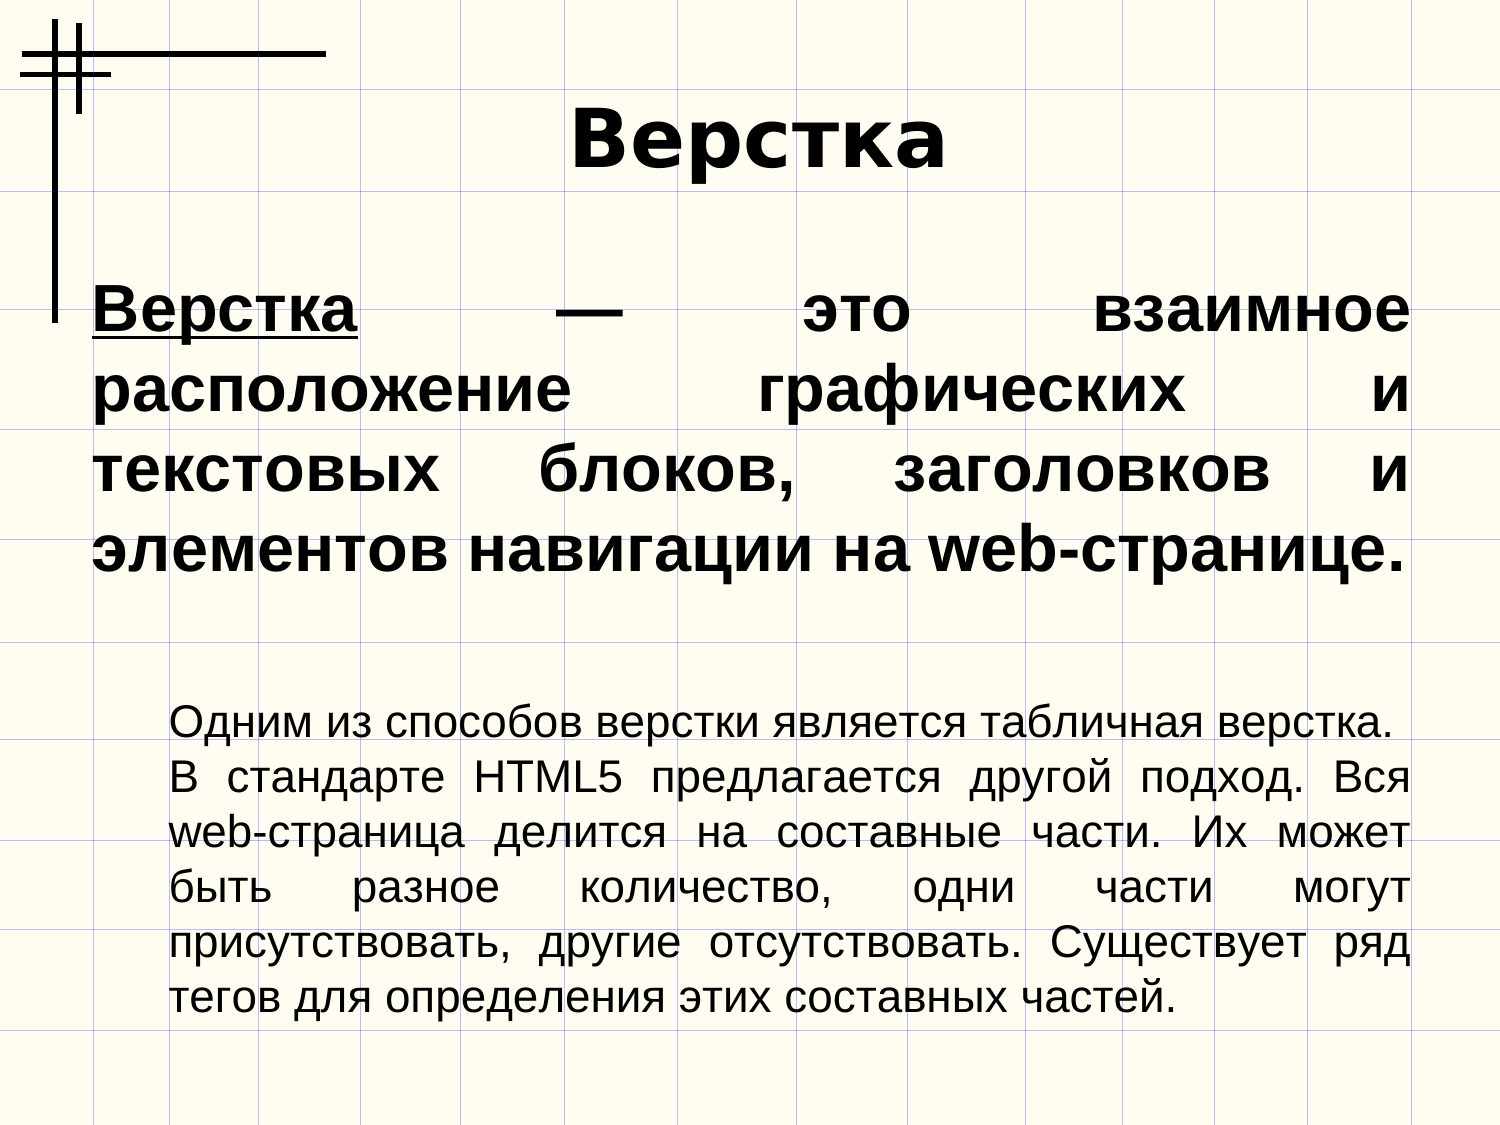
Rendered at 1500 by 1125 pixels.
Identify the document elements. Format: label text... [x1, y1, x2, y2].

title Верстка [75, 16, 1426, 253]
list Верстка — это взаимное расположение графических и текстовых блоков, заголовков и элементов навигации на web-странице. Одним из способов верстки является табличная верстка. В стандарте HTML5 предлагается другой подход. Вся web-страница делится на составные части. Их может быть разное количество, одни части могут присутствовать, другие отсутствовать. Существует ряд тегов для определения этих составных частей. [76, 257, 1427, 1001]
